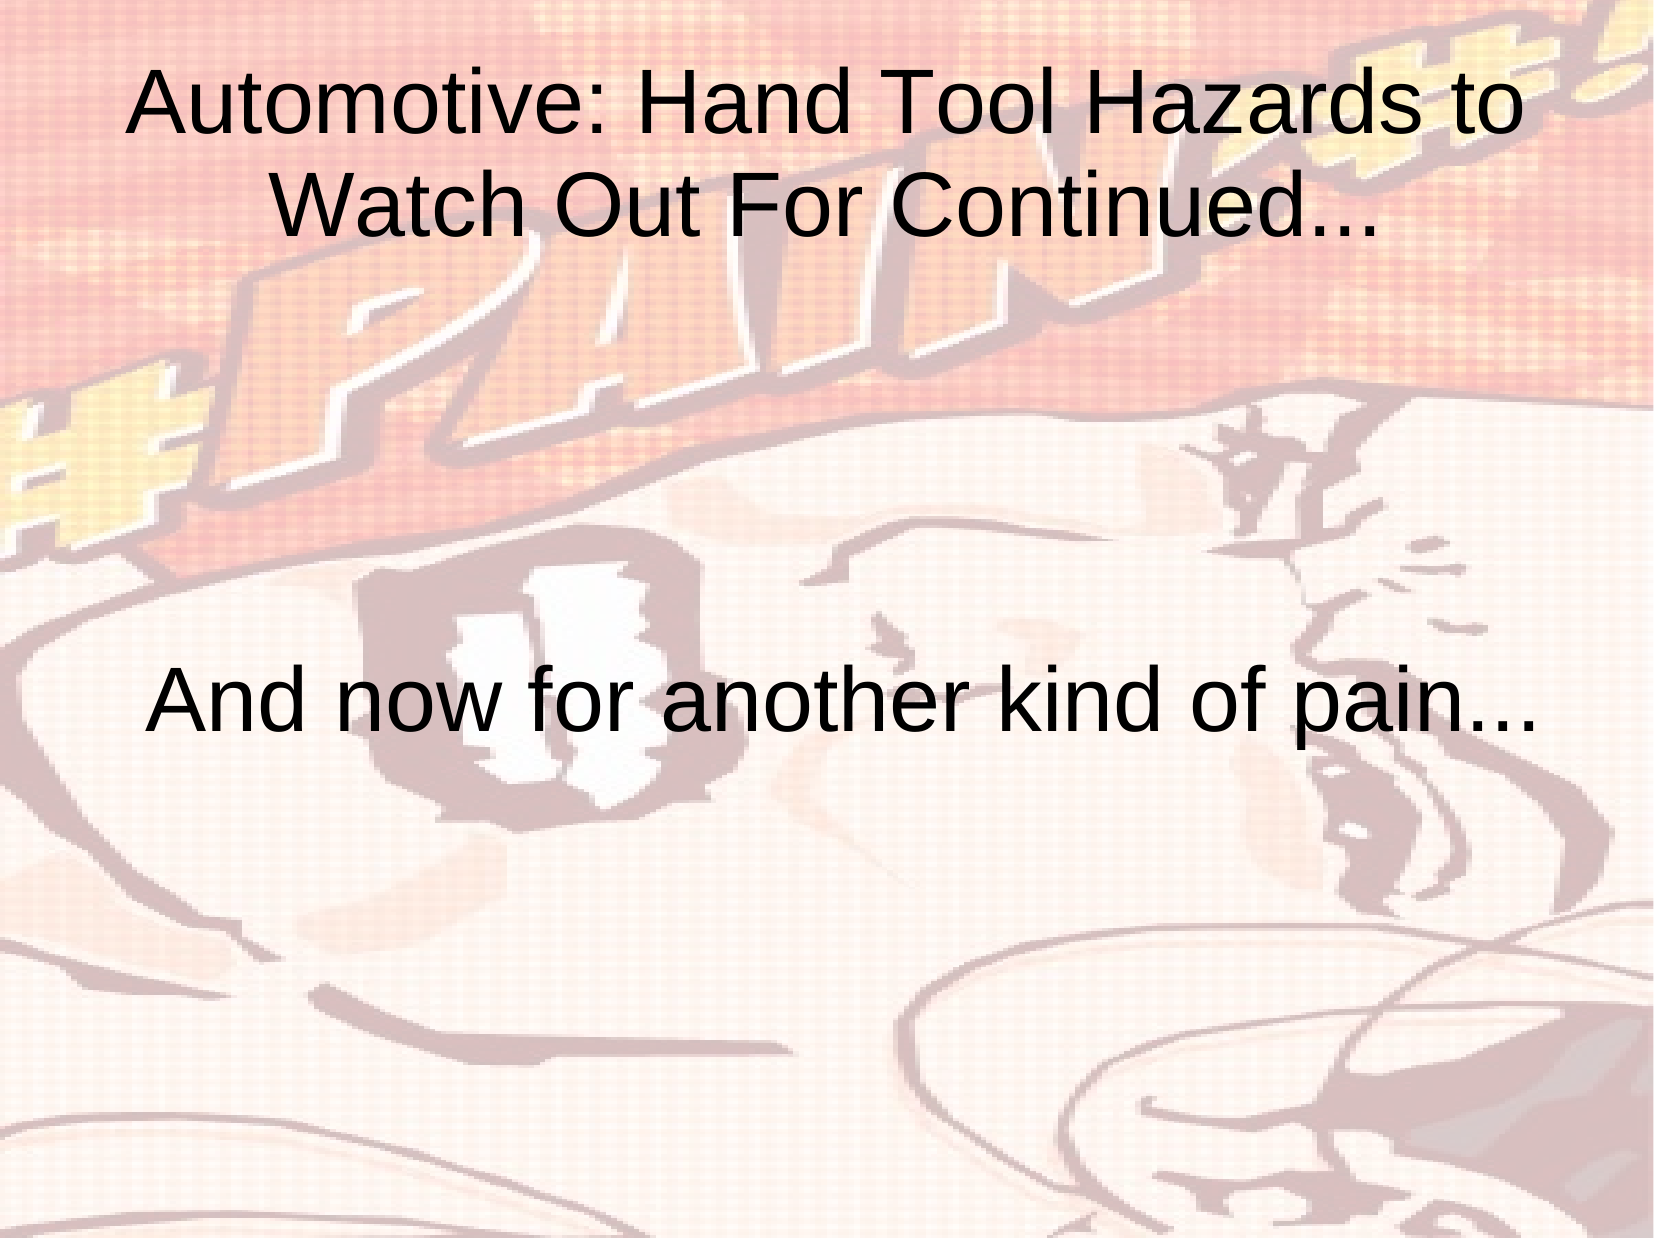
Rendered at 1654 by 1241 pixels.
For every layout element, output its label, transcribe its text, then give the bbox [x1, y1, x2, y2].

title Automotive: Hand Tool Hazards to Watch Out For Continued... [82, 50, 1571, 256]
picture [0, 0, 1654, 1238]
subtitle And now for another kind of pain... [82, 297, 1571, 1102]
